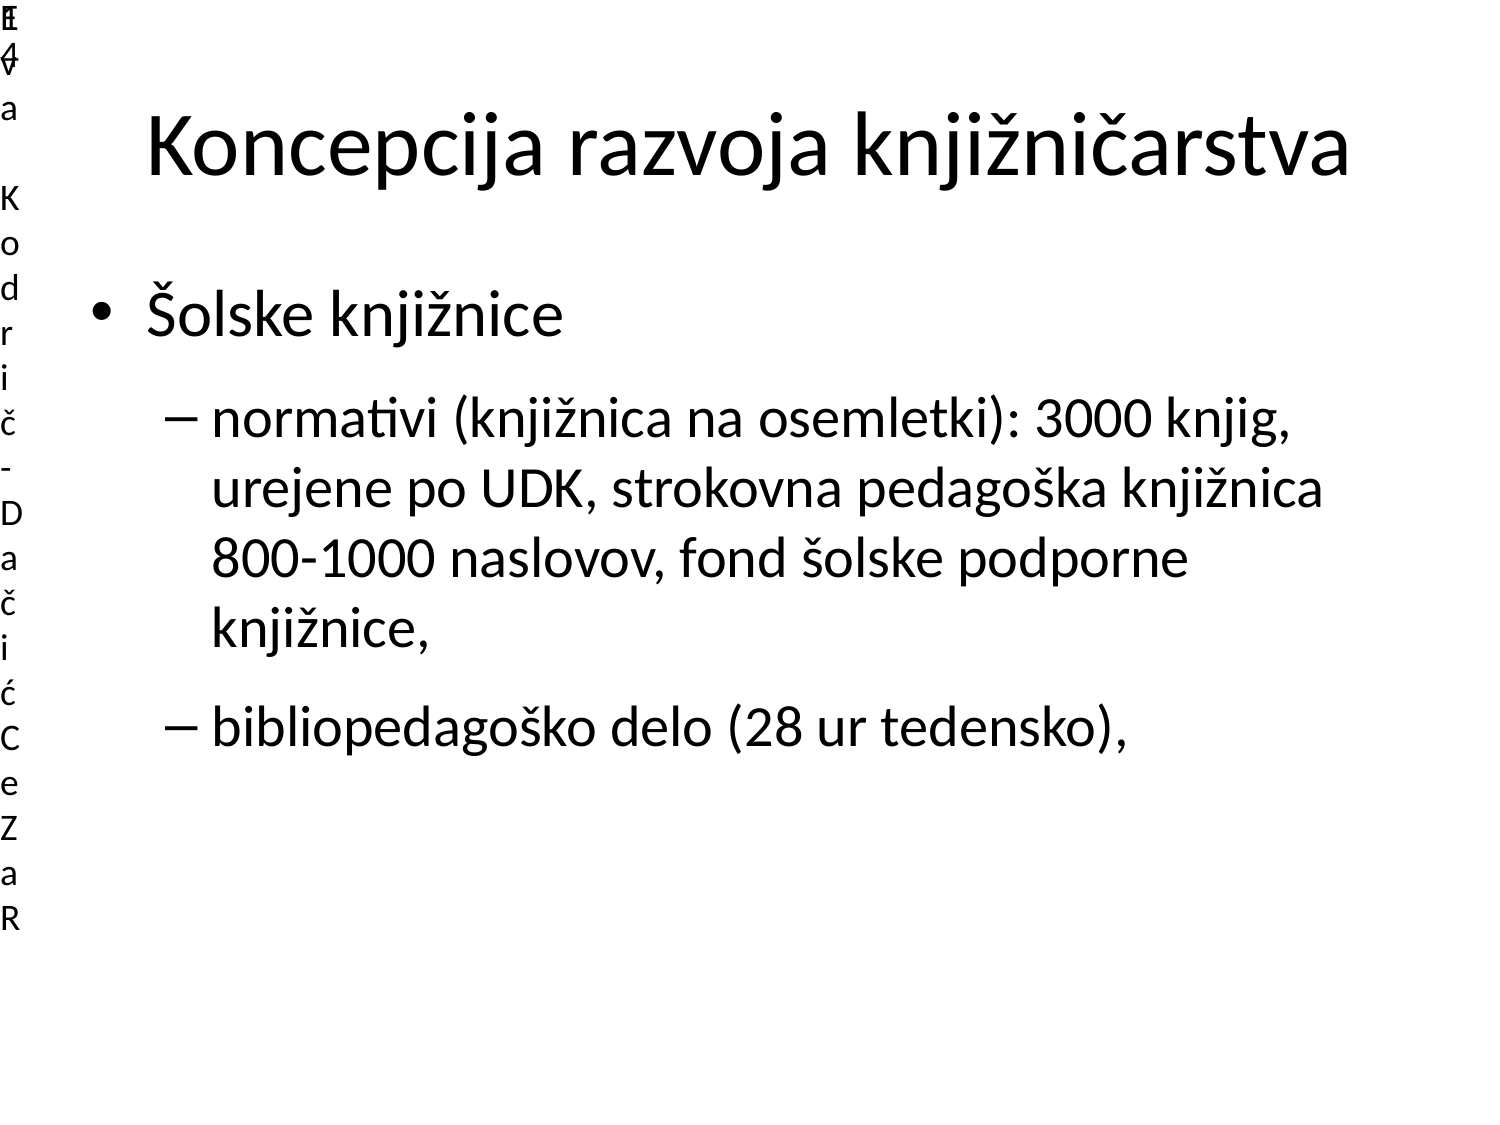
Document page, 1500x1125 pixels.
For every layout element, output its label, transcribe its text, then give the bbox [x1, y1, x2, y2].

list Šolske knjižnice normativi (knjižnica na osemletki): 3000 knjig, urejene po UDK, strokovna pedagoška knjižnica 800-1000 naslovov, fond šolske podporne knjižnice, bibliopedagoško delo (28 ur tedensko), [75, 262, 1425, 1005]
title Koncepcija razvoja knjižničarstva [75, 45, 1425, 233]
